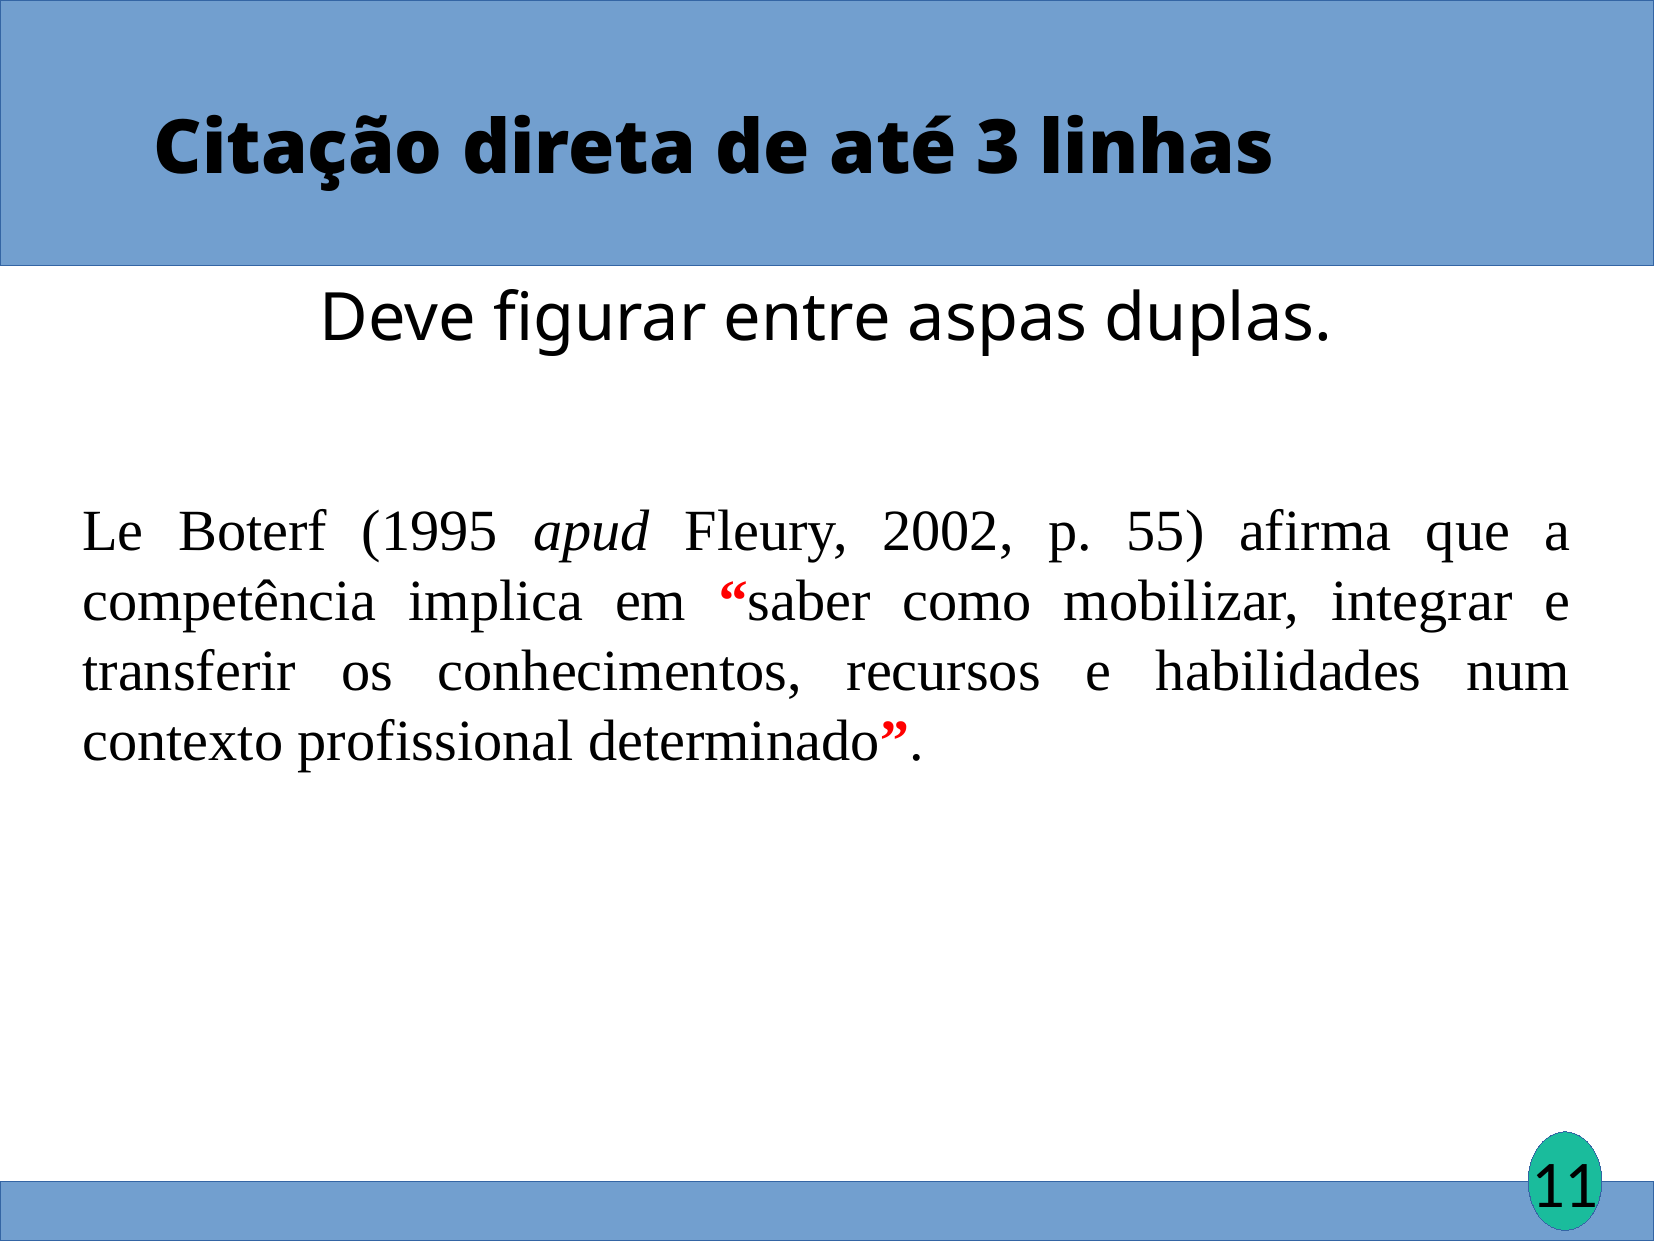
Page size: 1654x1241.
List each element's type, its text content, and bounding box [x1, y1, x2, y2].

subtitle Deve figurar entre aspas duplas. Le Boterf (1995 apud Fleury, 2002, p. 55) afirma que a competência implica em “saber como mobilizar, integrar e transferir os conhecimentos, recursos e habilidades num contexto profissional determinado”. [82, 531, 1571, 1003]
title Citação direta de até 3 linhas [153, 47, 1642, 240]
